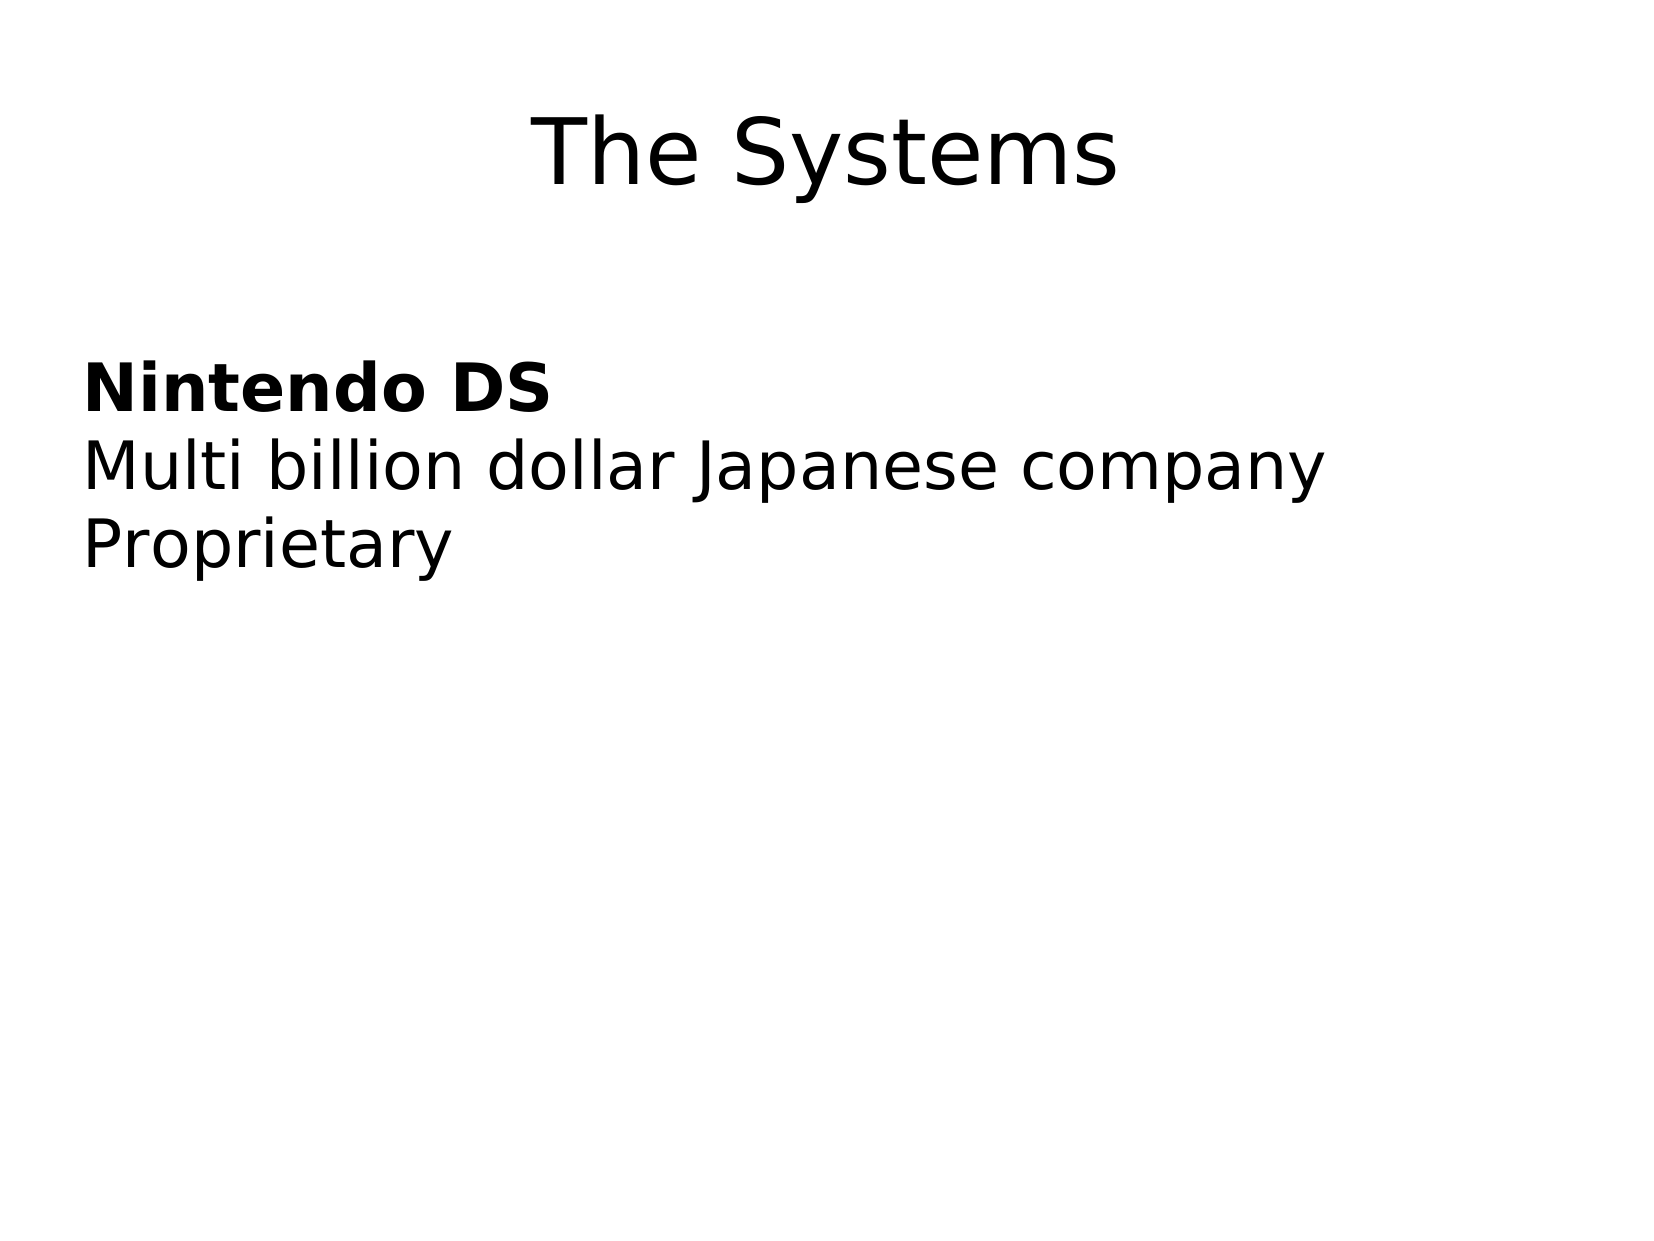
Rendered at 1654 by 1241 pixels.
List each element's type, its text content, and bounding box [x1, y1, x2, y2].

subtitle Nintendo DS Multi billion dollar Japanese company Proprietary Gp2x Gamepark Holdings Small Korean indie company Open [82, 297, 1571, 1102]
title The Systems [82, 56, 1571, 250]
